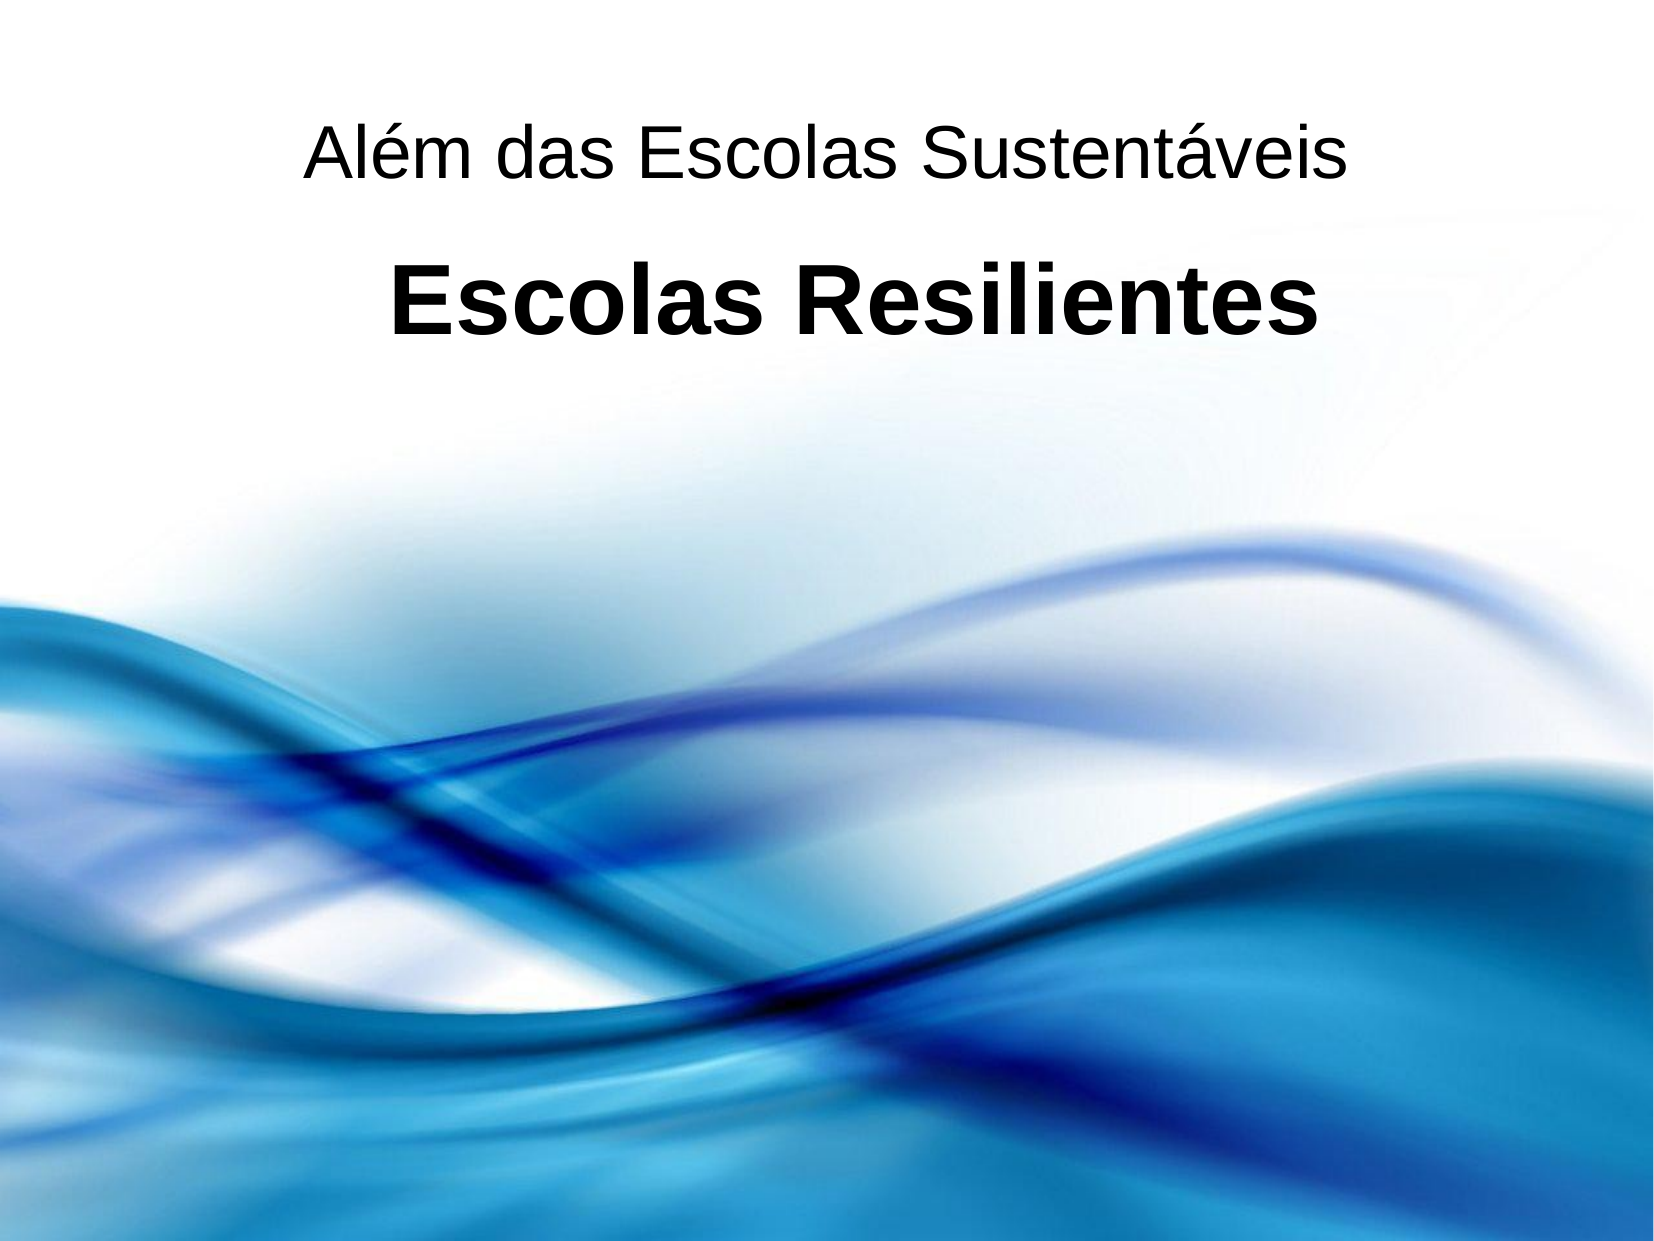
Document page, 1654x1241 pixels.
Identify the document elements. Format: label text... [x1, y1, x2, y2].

title Além das Escolas Sustentáveis [82, 49, 1571, 257]
text_box Escolas Resilientes [374, 236, 1483, 363]
picture [0, 0, 1654, 1241]
